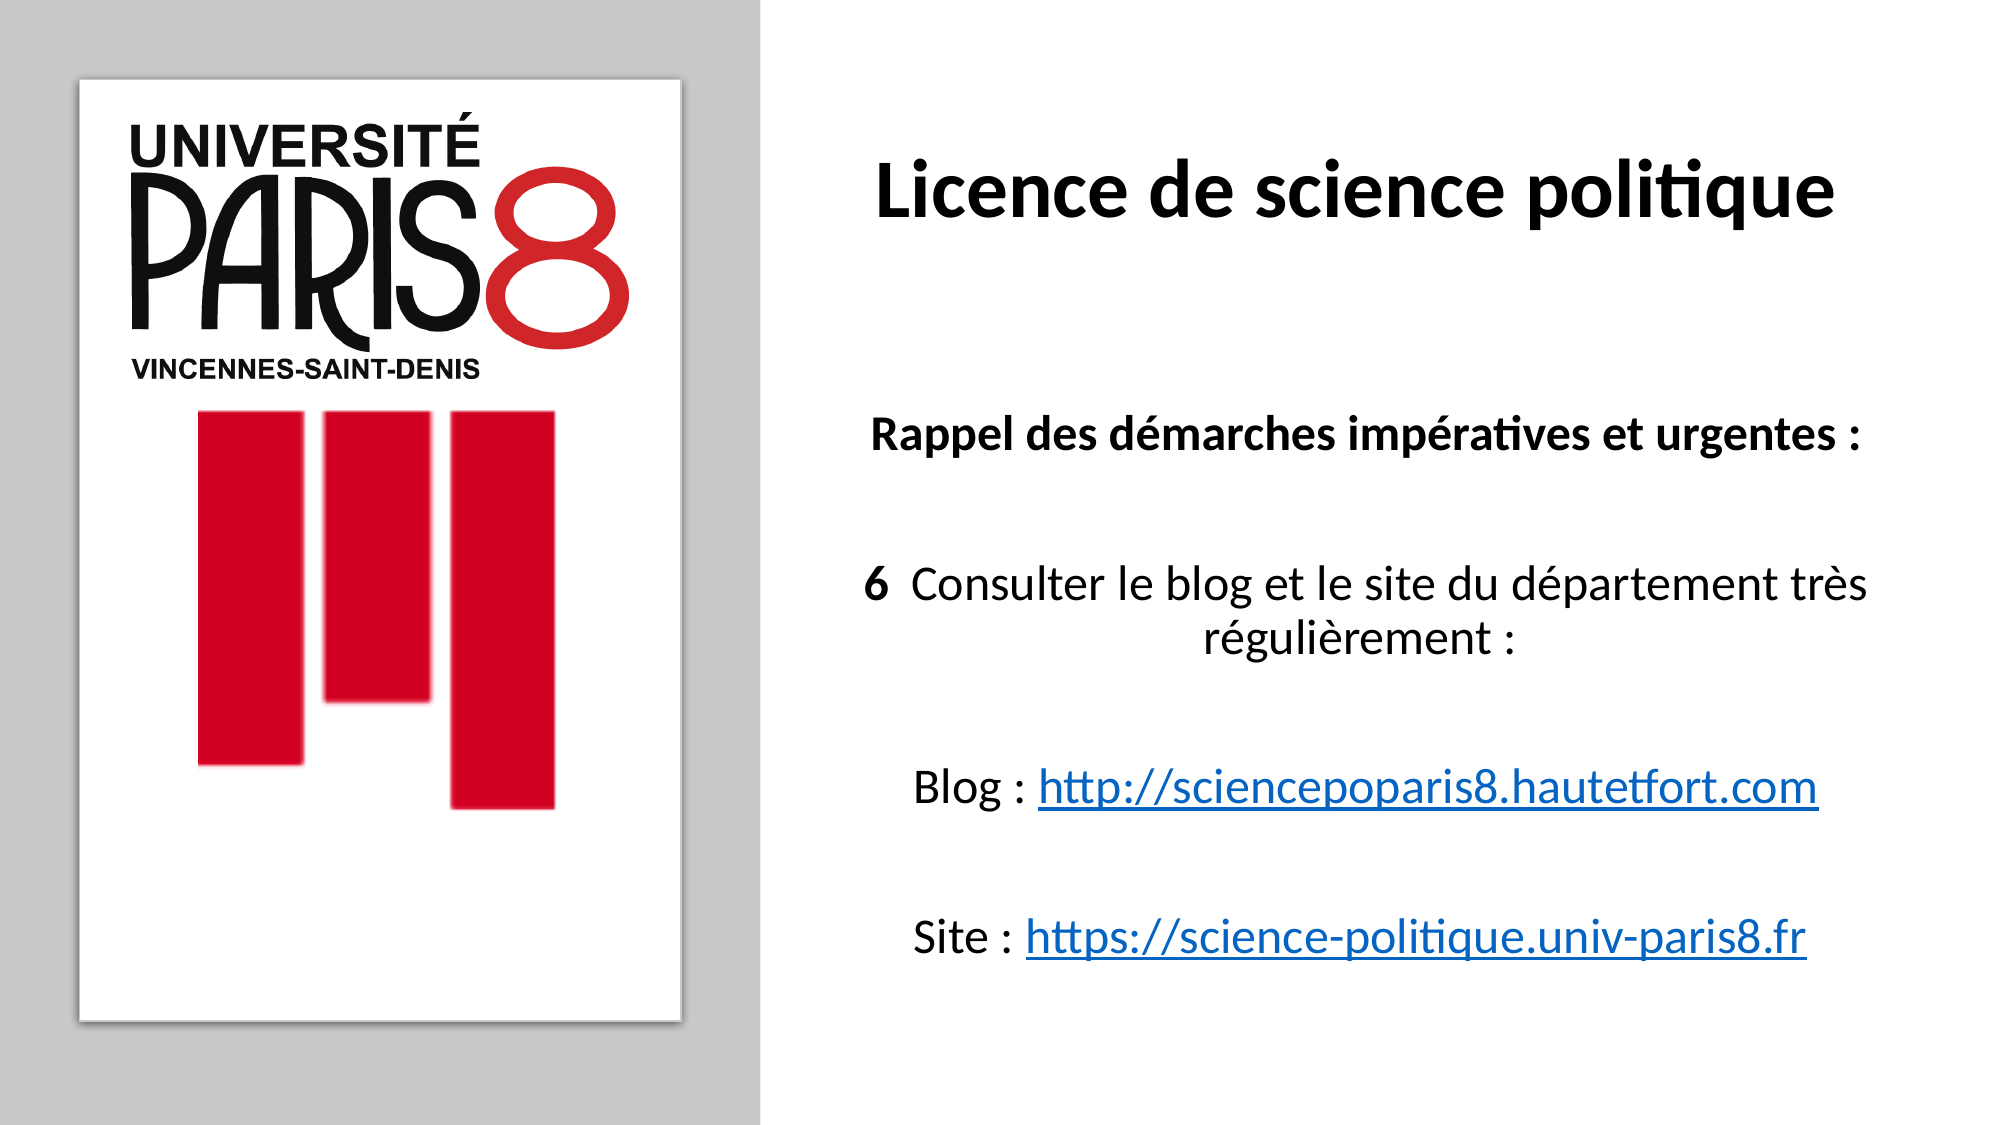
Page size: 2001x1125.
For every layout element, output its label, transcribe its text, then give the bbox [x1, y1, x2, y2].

text_box [0, 0, 761, 1125]
picture [131, 112, 629, 379]
picture [198, 409, 563, 816]
title Licence de science politique [839, 103, 1893, 379]
list Rappel des démarches impératives et urgentes : 6 Consulter le blog et le site du département très régulièrement : Blog : http://sciencepoparis8.hautetfort.com Site : https://science-politique.univ-paris8.fr [839, 399, 1893, 1021]
